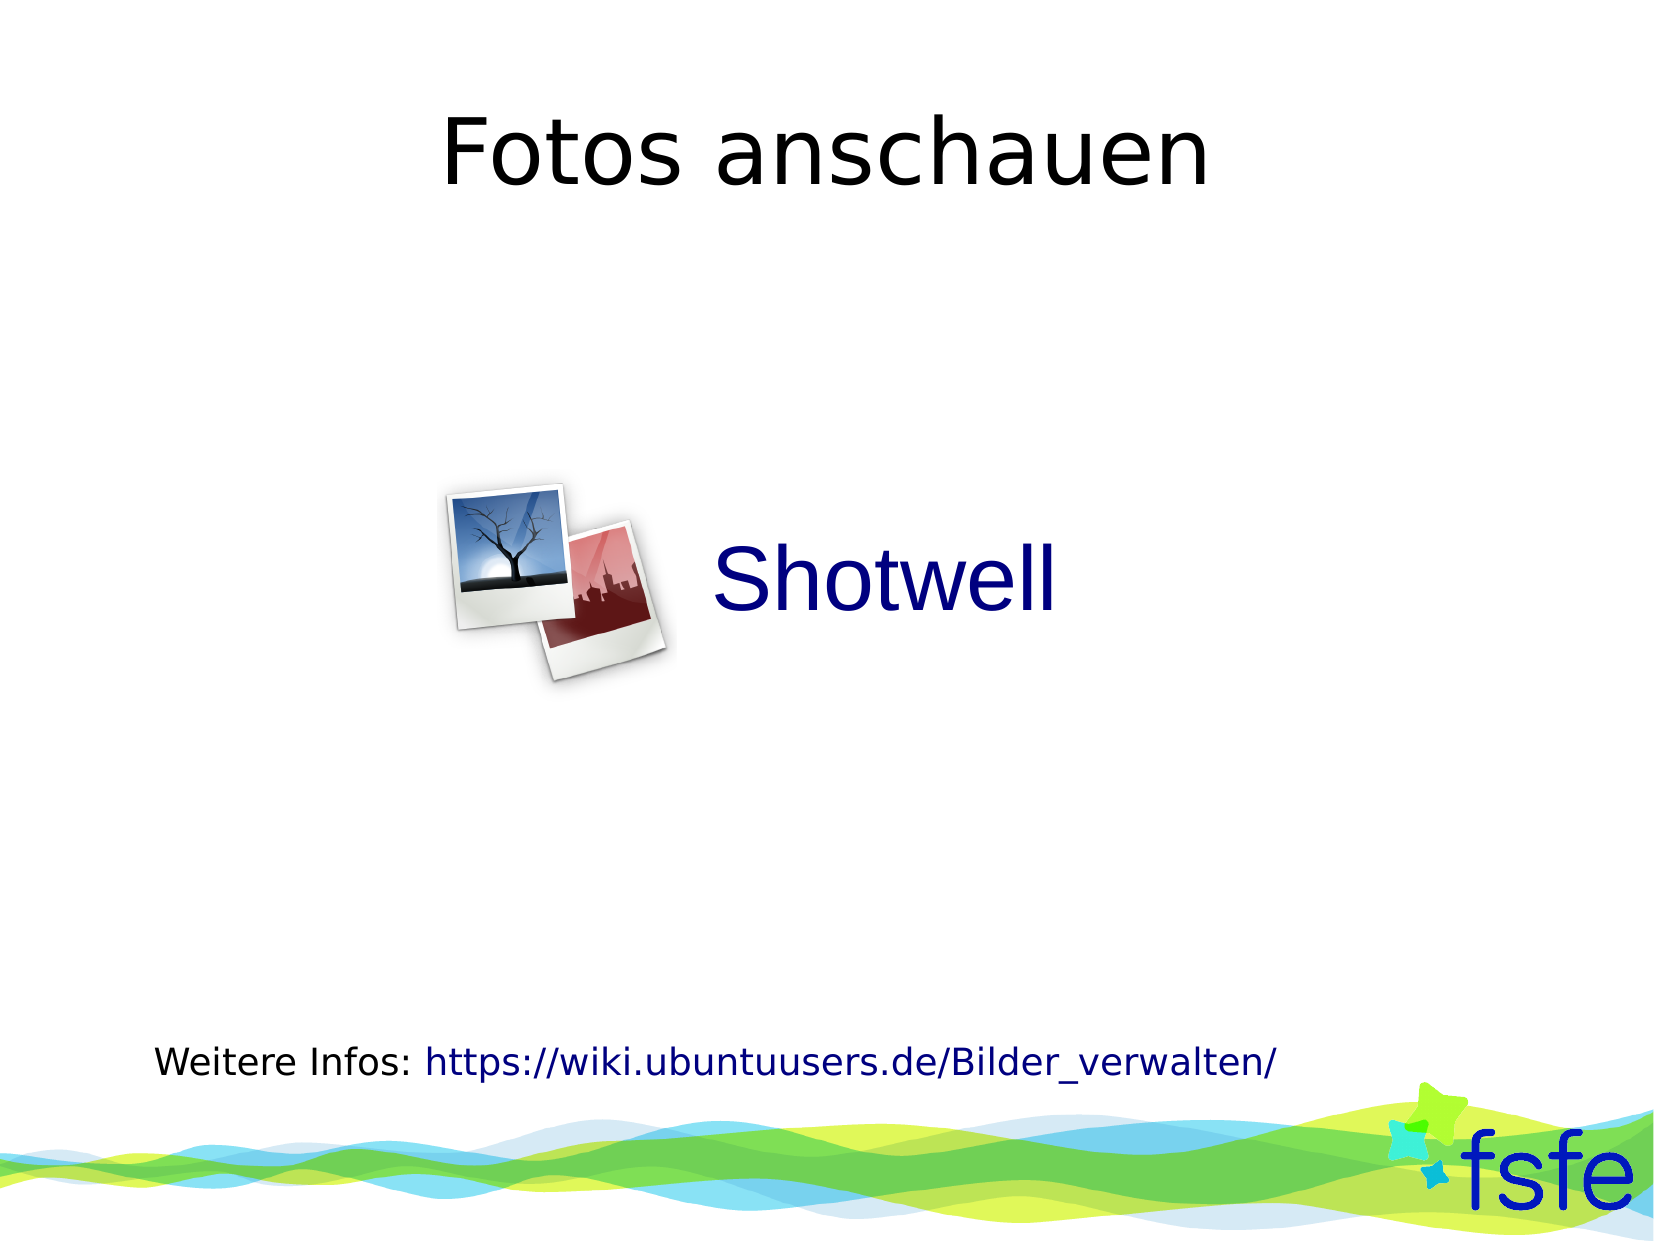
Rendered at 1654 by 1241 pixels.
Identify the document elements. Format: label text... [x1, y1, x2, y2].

title Fotos anschauen [82, 49, 1571, 257]
list Weitere Infos: https://wiki.ubuntuusers.de/Bilder_verwalten/ [82, 290, 1571, 1085]
picture [437, 469, 677, 709]
picture [0, 1081, 1654, 1241]
text_box Shotwell [696, 520, 1489, 638]
